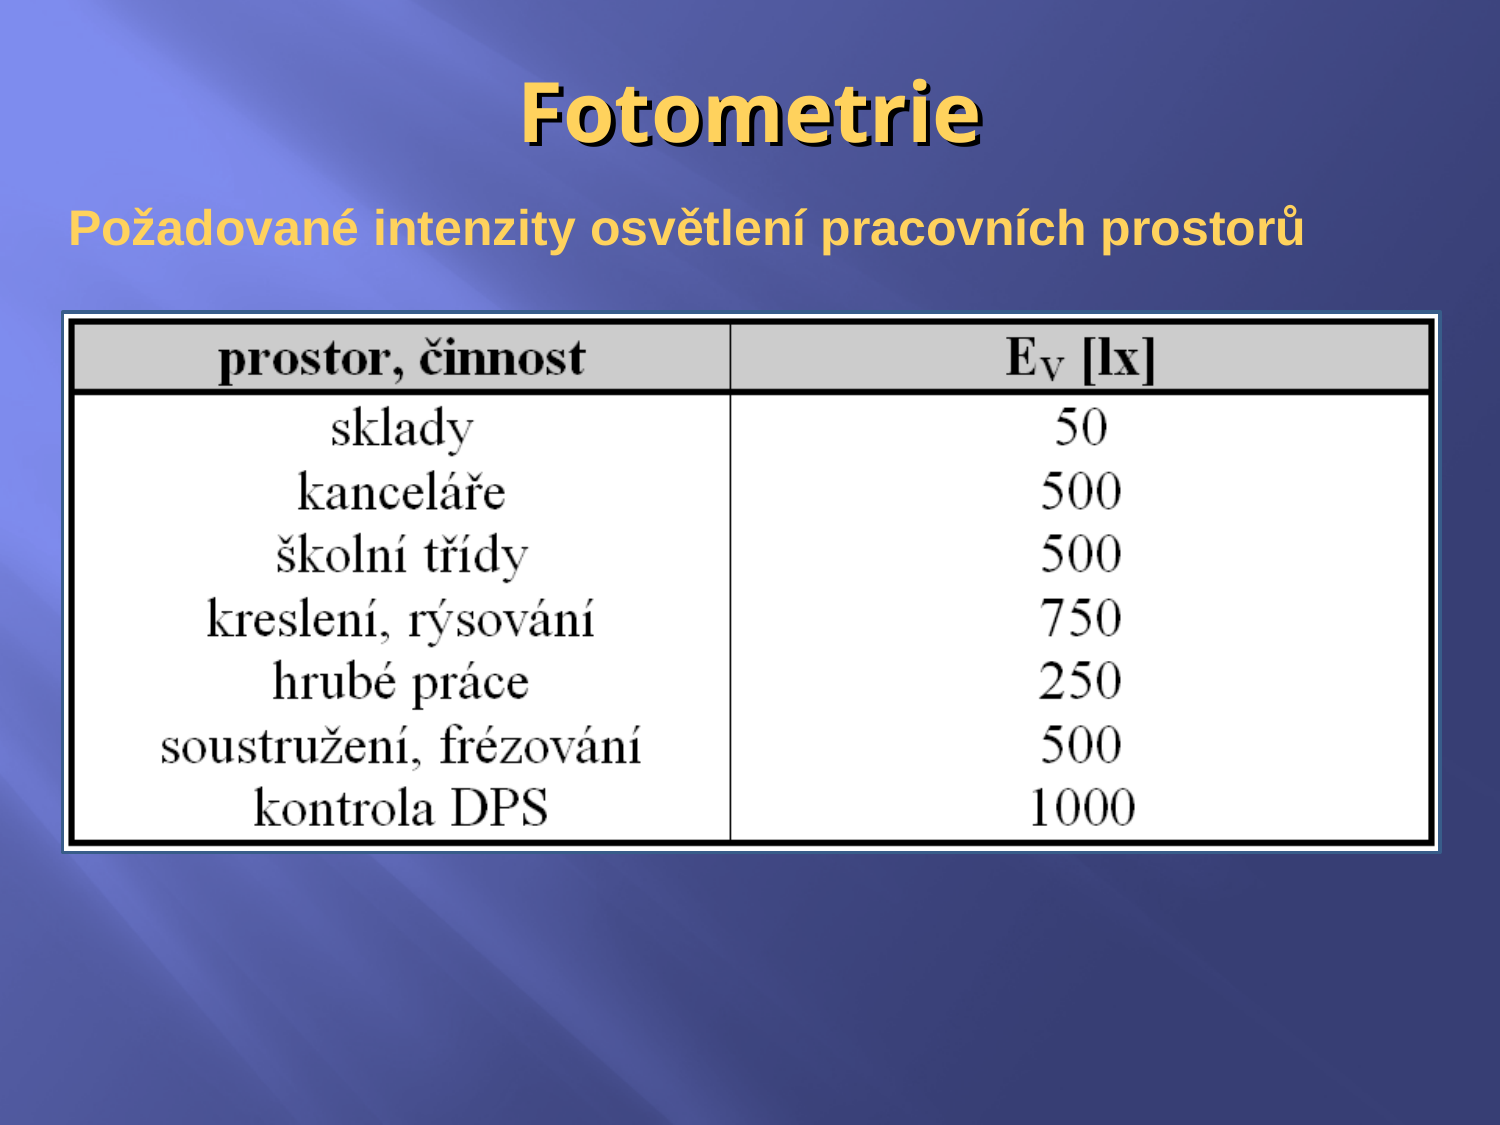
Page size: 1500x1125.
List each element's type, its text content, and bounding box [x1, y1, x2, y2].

text_box Požadované intenzity osvětlení pracovních prostorů [53, 184, 1424, 268]
chart [64, 314, 1438, 851]
title Fotometrie [75, 45, 1426, 173]
